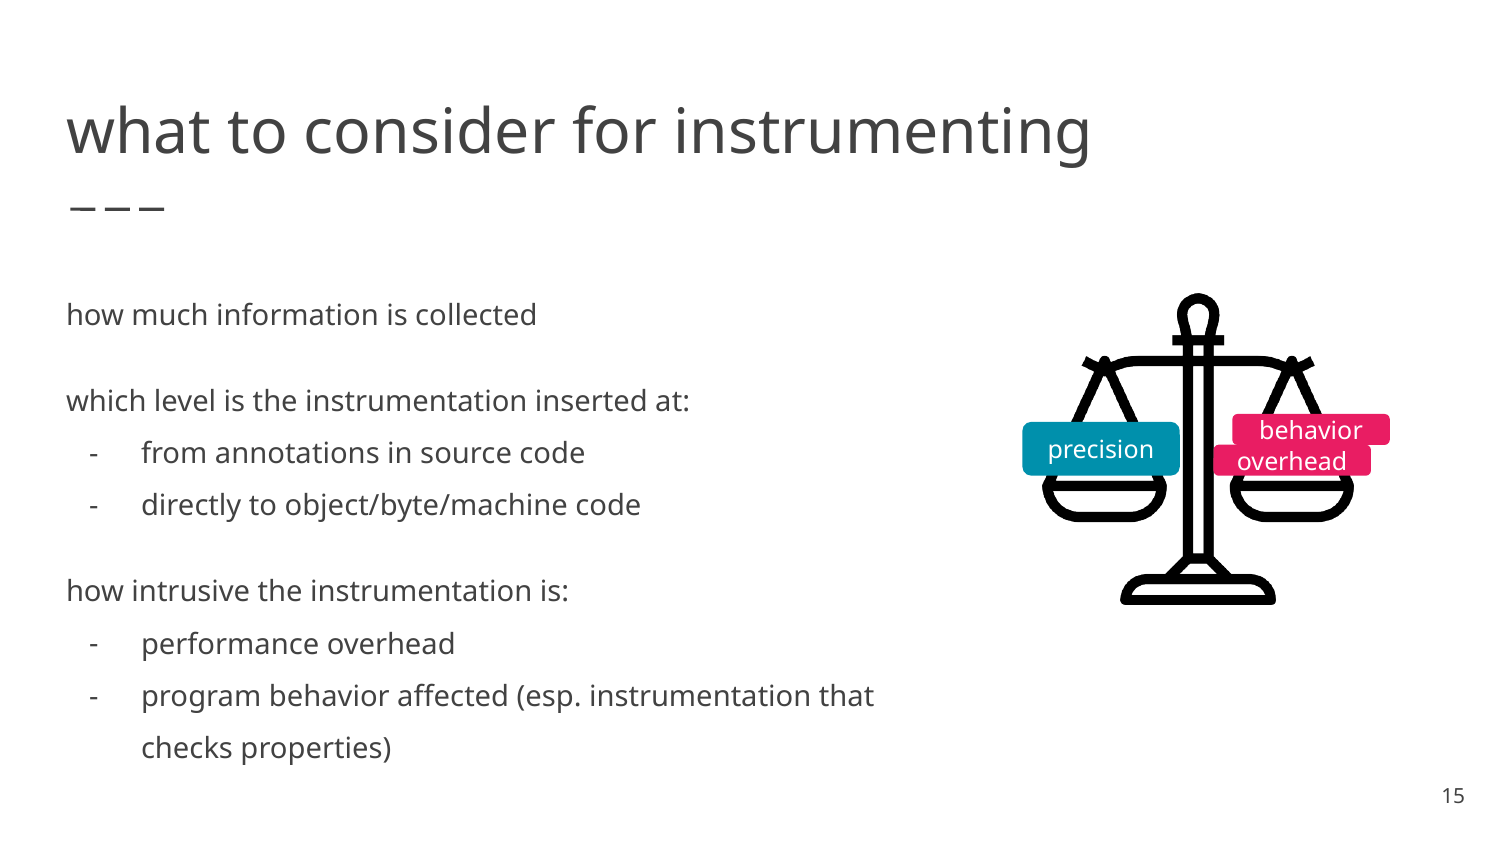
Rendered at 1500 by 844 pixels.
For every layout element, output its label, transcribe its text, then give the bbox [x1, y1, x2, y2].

text_box overhead [1213, 444, 1371, 476]
title what to consider for instrumenting [51, 61, 1449, 182]
picture [1042, 293, 1354, 605]
text_box behavior [1232, 413, 1390, 445]
text_box precision [1022, 421, 1180, 476]
slide_number <number> [1389, 764, 1480, 830]
list how much information is collected which level is the instrumentation inserted at: from annotations in source code directly to object/byte/machine code how intrusive the instrumentation is: performance overhead program behavior affected (esp. instrumentation that checks properties) [51, 240, 916, 750]
